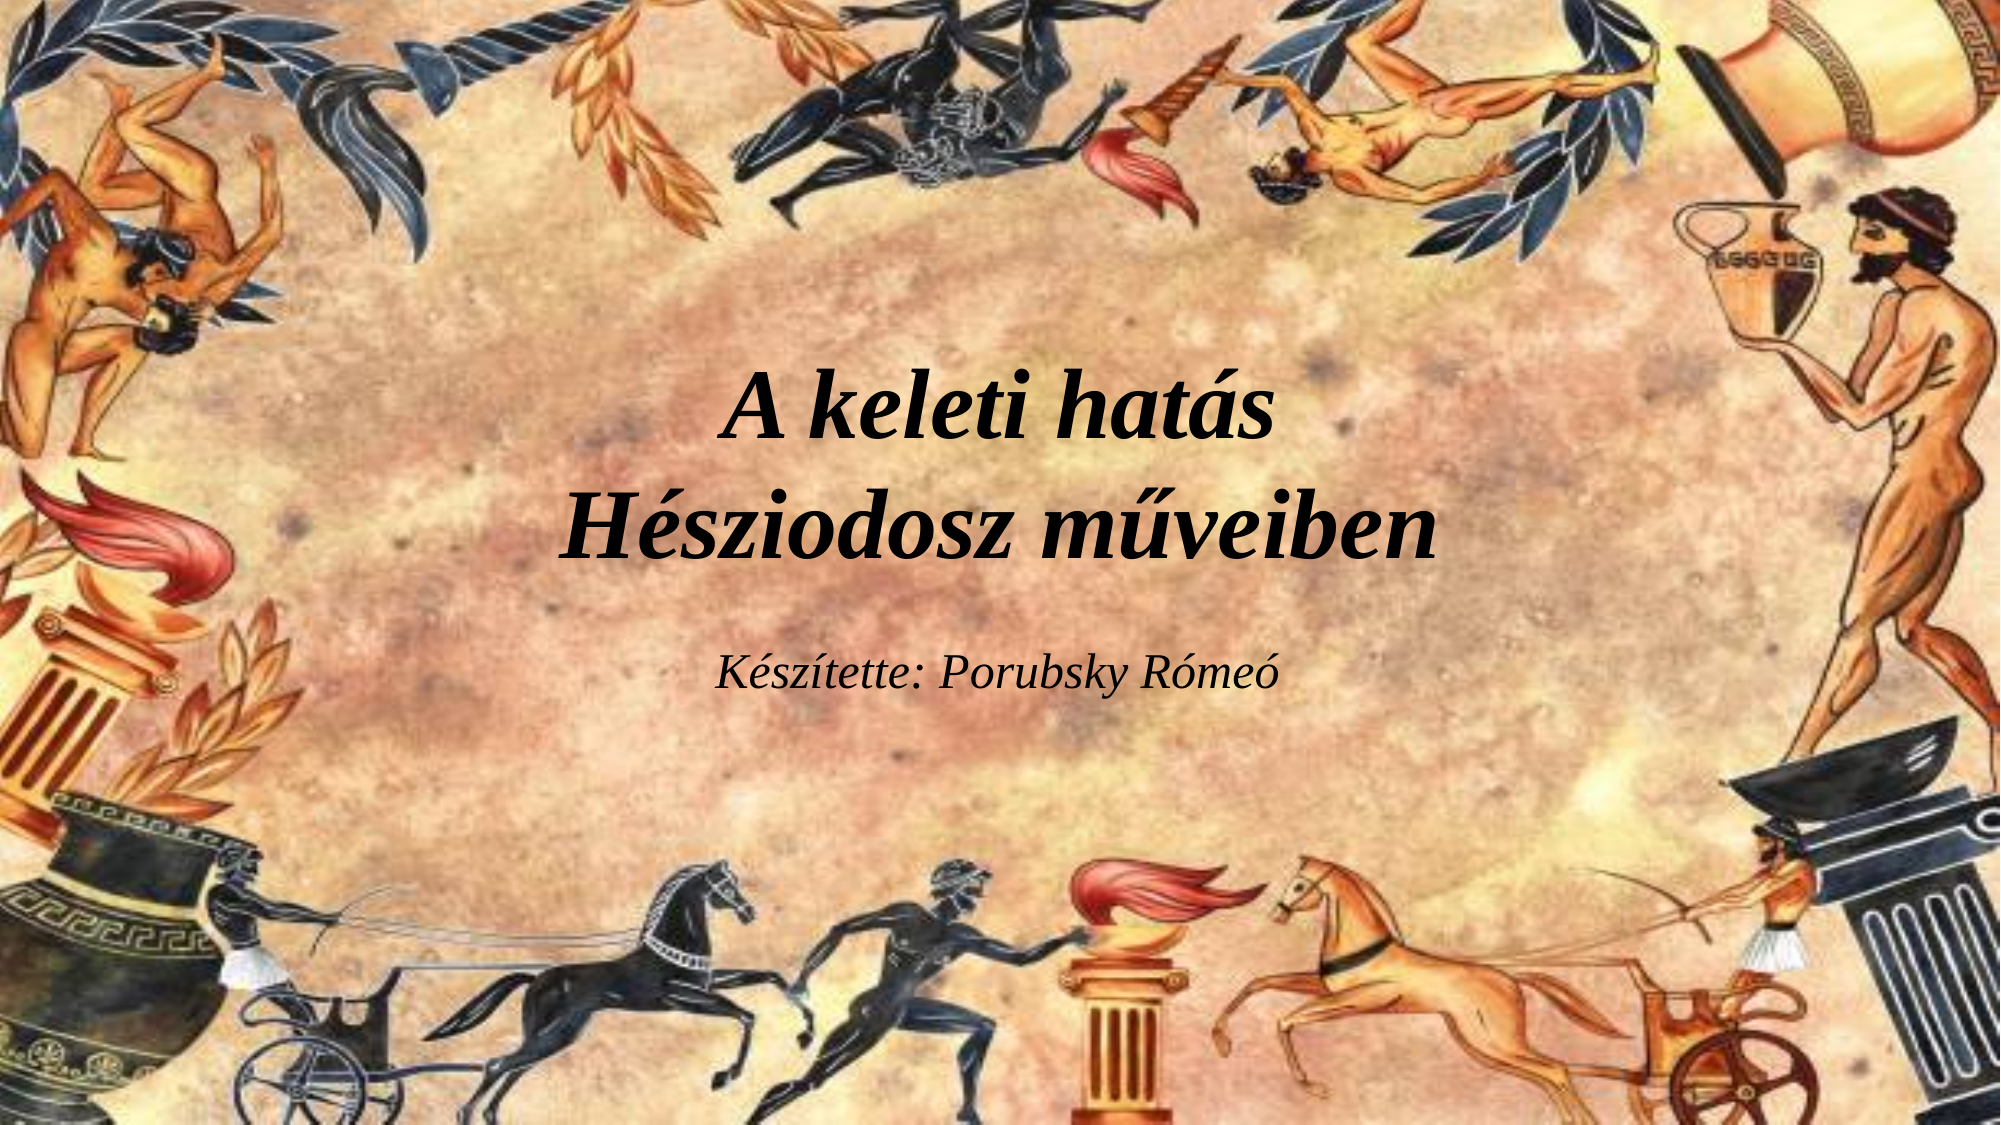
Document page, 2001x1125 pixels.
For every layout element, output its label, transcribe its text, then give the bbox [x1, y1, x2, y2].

text_box Készítette: Porubsky Rómeó [700, 630, 1300, 707]
text_box A keleti hatás Hésziodosz műveiben [509, 330, 1491, 589]
picture [0, 0, 2000, 1125]
